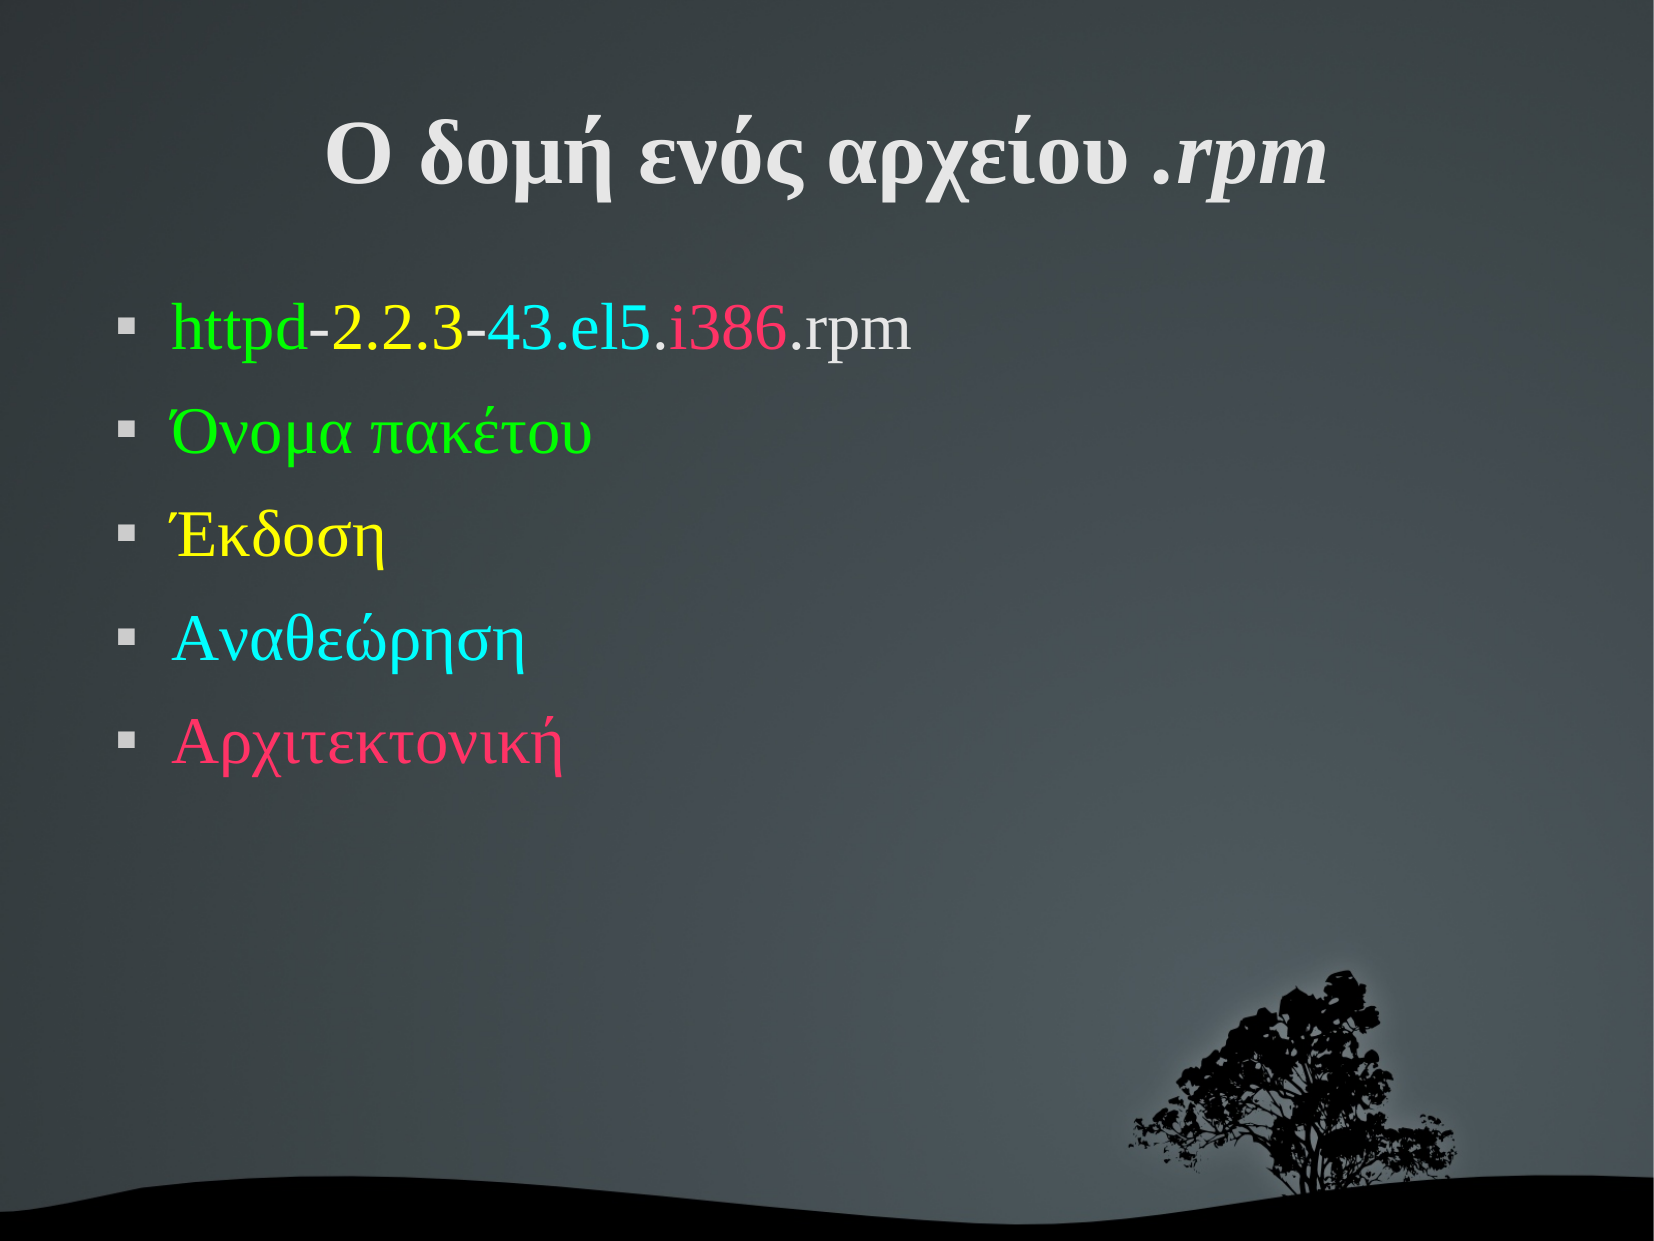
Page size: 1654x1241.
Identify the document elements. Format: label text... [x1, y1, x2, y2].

list httpd-2.2.3-43.el5.i386.rpm Όνομα πακέτου Έκδοση Αναθεώρηση Αρχιτεκτονική [82, 290, 1571, 1109]
title O δομή ενός αρχείου .rpm [82, 49, 1571, 257]
picture [0, 0, 1654, 1241]
